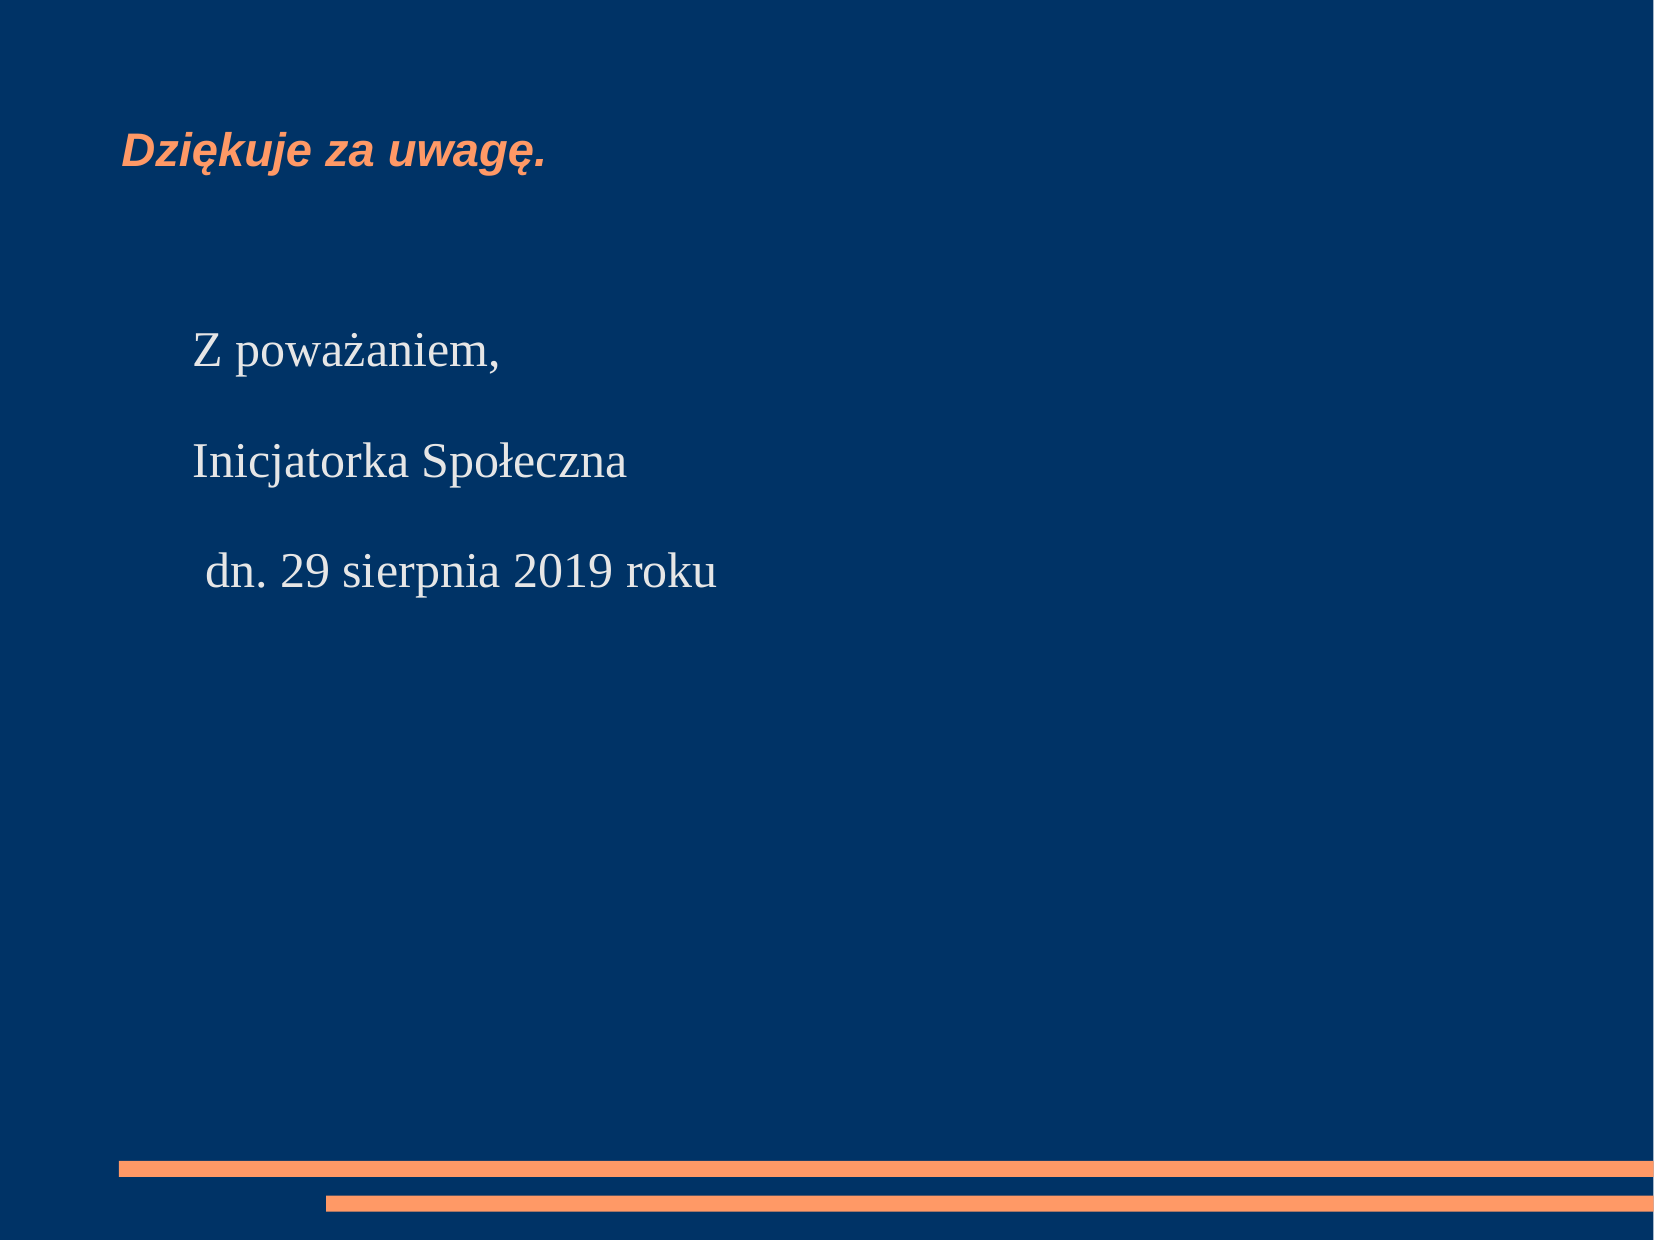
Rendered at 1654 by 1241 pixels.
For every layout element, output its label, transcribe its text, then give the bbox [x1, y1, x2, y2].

title Dziękuje za uwagę. [121, 46, 1534, 254]
list Z poważaniem, Inicjatorka Społeczna dn. 29 sierpnia 2019 roku [121, 322, 1561, 1132]
